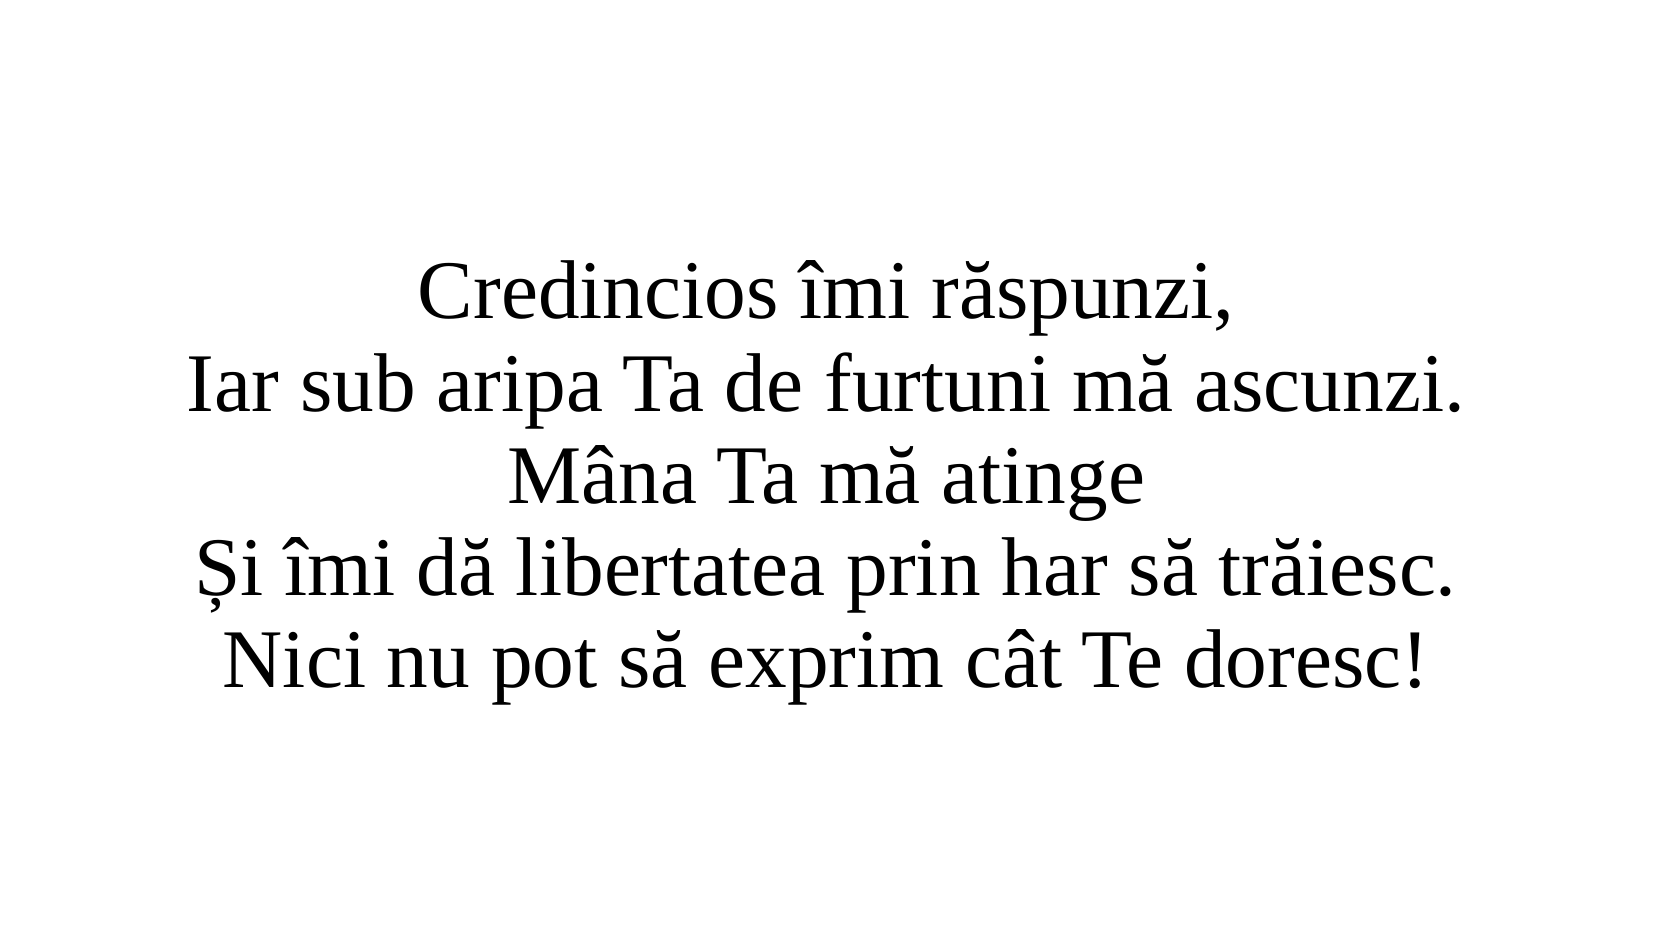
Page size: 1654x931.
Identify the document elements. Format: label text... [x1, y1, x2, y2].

subtitle Credincios îmi răspunzi, Iar sub aripa Ta de furtuni mă ascunzi. Mâna Ta mă atinge Și îmi dă libertatea prin har să trăiesc. Nici nu pot să exprim cât Te doresc! [165, 205, 1489, 745]
